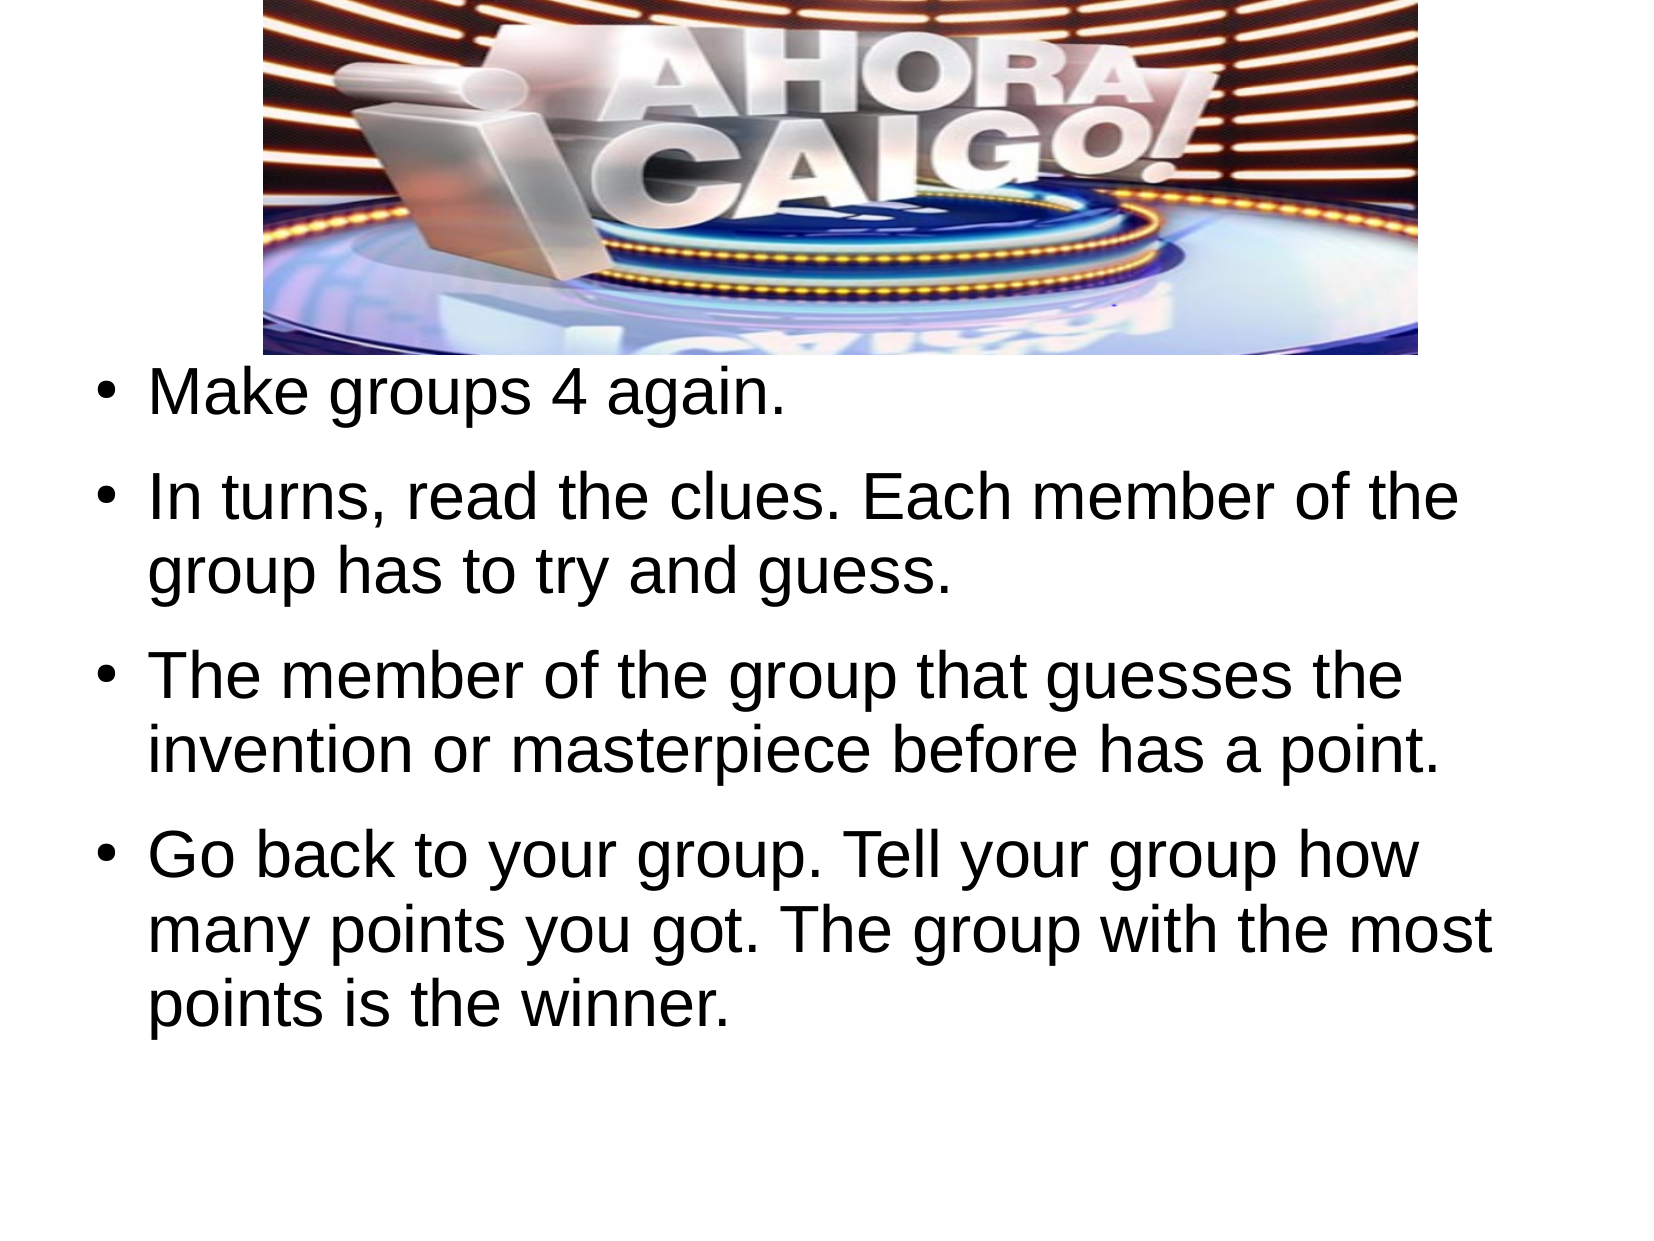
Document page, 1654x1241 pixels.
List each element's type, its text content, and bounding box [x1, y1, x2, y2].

list Make groups 4 again. In turns, read the clues. Each member of the group has to try and guess. The member of the group that guesses the invention or masterpiece before has a point. Go back to your group. Tell your group how many points you got. The group with the most points is the winner. [76, 354, 1566, 1177]
picture [263, 0, 1418, 354]
